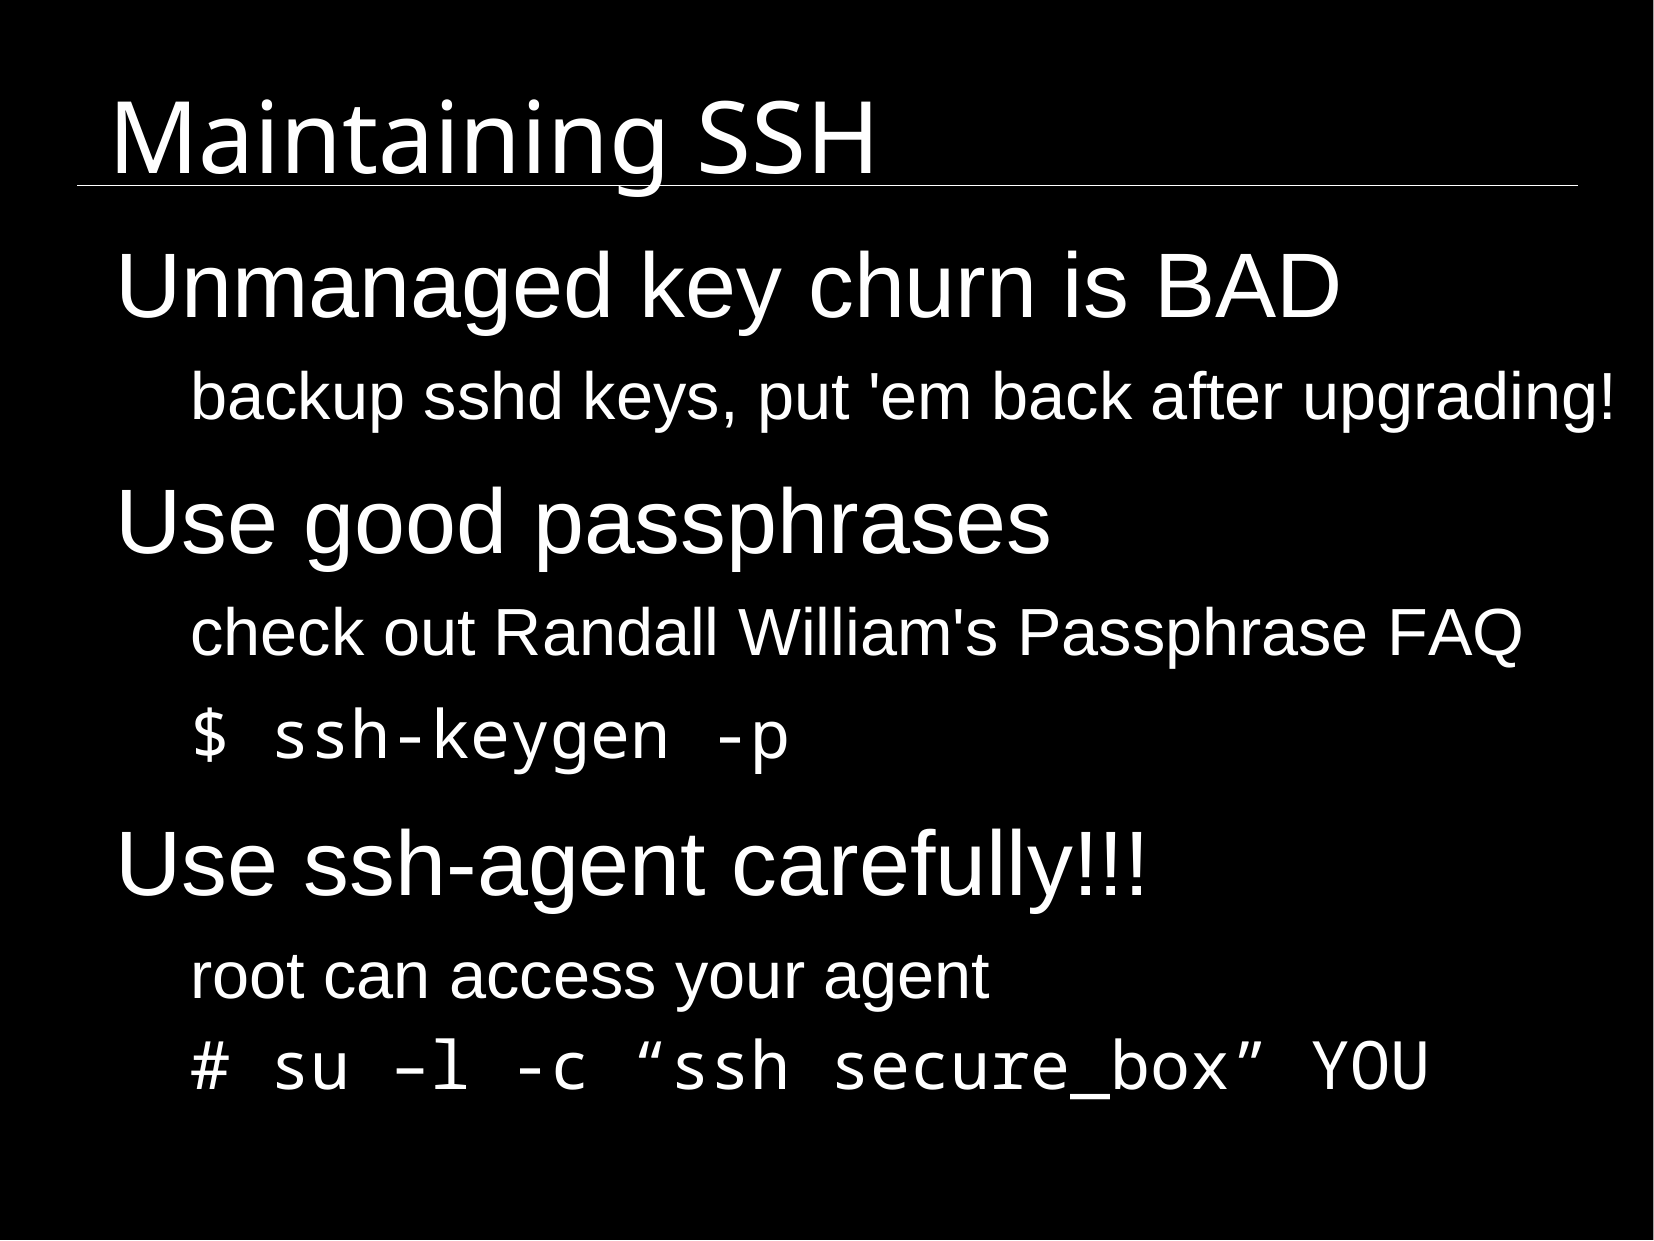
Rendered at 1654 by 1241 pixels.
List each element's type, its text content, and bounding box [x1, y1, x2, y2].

text_box Use good passphrases check out Randall William's Passphrase FAQ $ ssh-keygen -p [100, 462, 1545, 786]
text_box Use ssh-agent carefully!!! root can access your agent # su –l -c “ssh secure_box” YOU [100, 805, 1446, 1101]
text_box Unmanaged key churn is BAD backup sshd keys, put 'em back after upgrading! [100, 226, 1639, 447]
text_box Maintaining SSH [93, 58, 868, 185]
